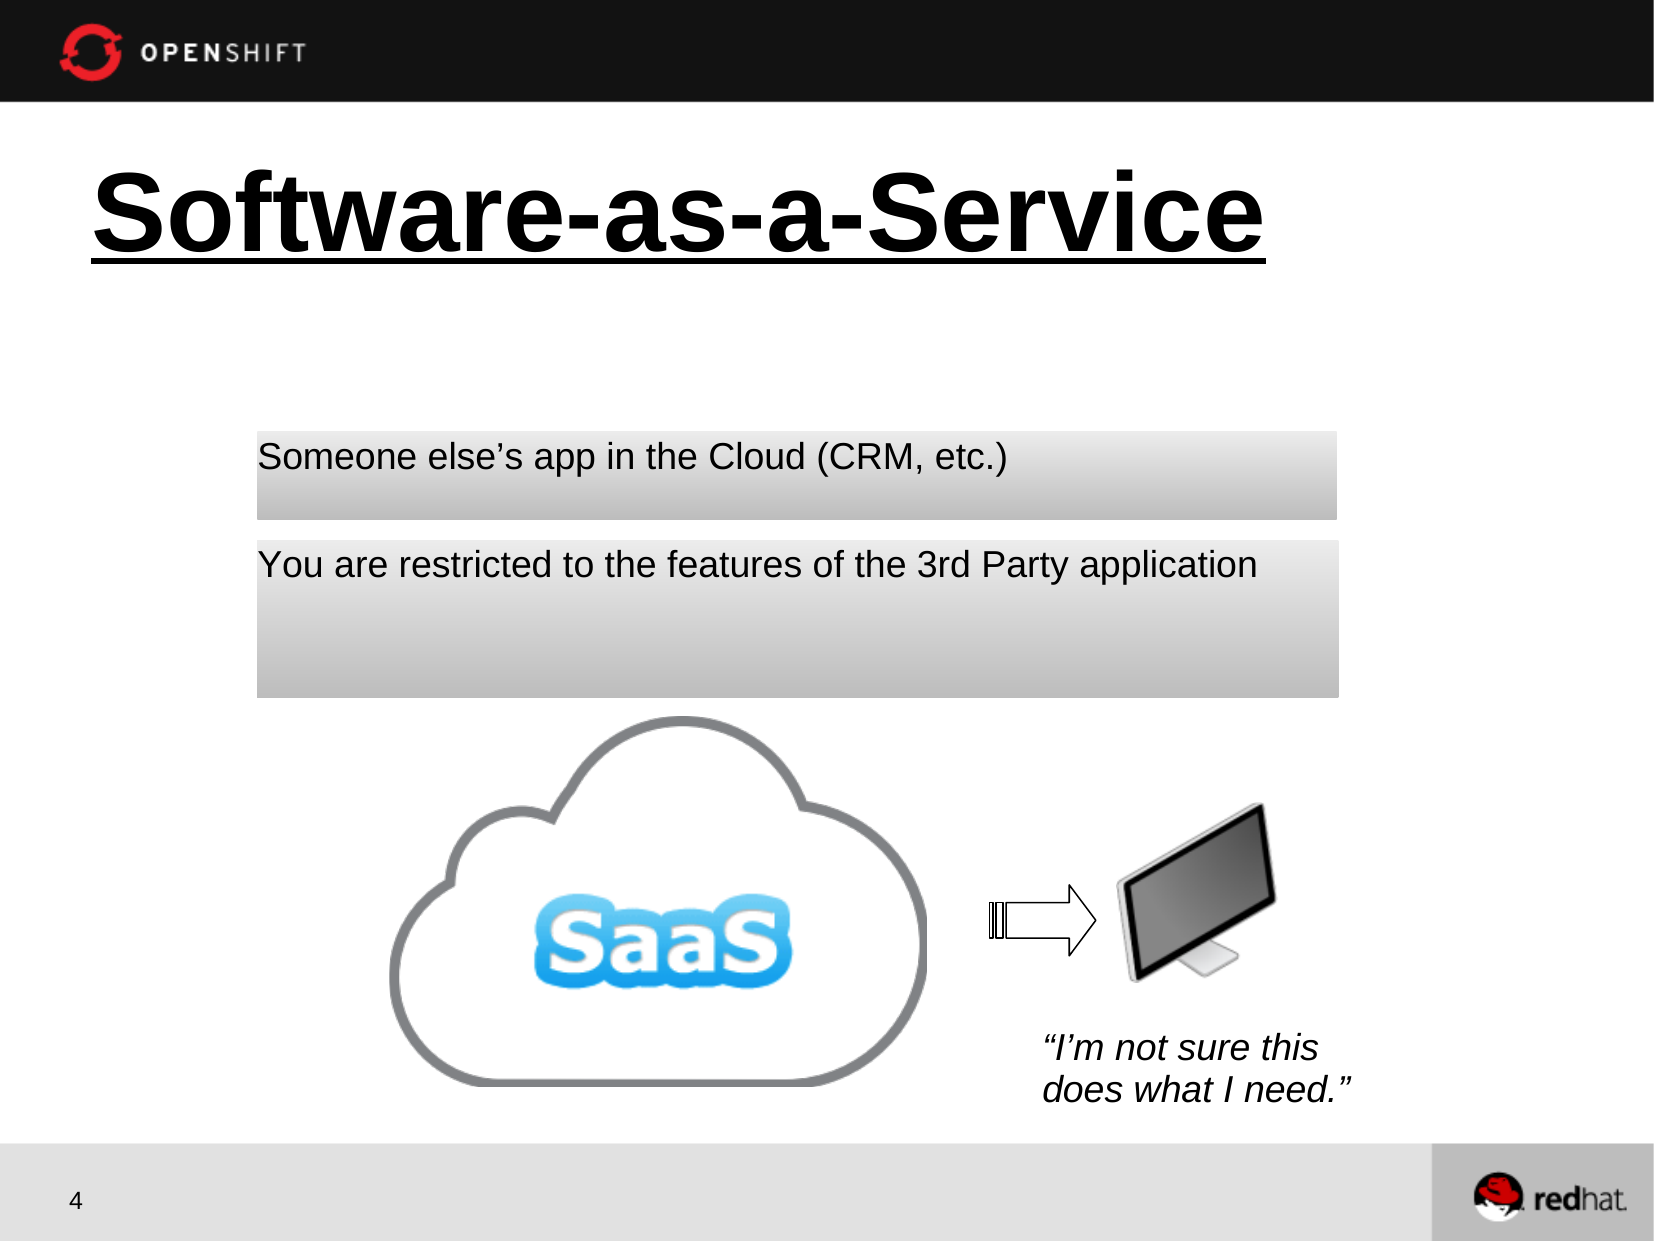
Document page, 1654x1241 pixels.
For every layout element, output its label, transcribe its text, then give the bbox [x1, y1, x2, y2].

picture [0, 0, 1654, 1241]
text_box “I’m not sure this does what I need.” [1027, 1019, 1425, 1119]
text_box You are restricted to the features of the 3rd Party application [257, 540, 1339, 698]
text_box Someone else’s app in the Cloud (CRM, etc.) [257, 431, 1337, 520]
title Software-as-a-Service [76, 143, 1565, 396]
